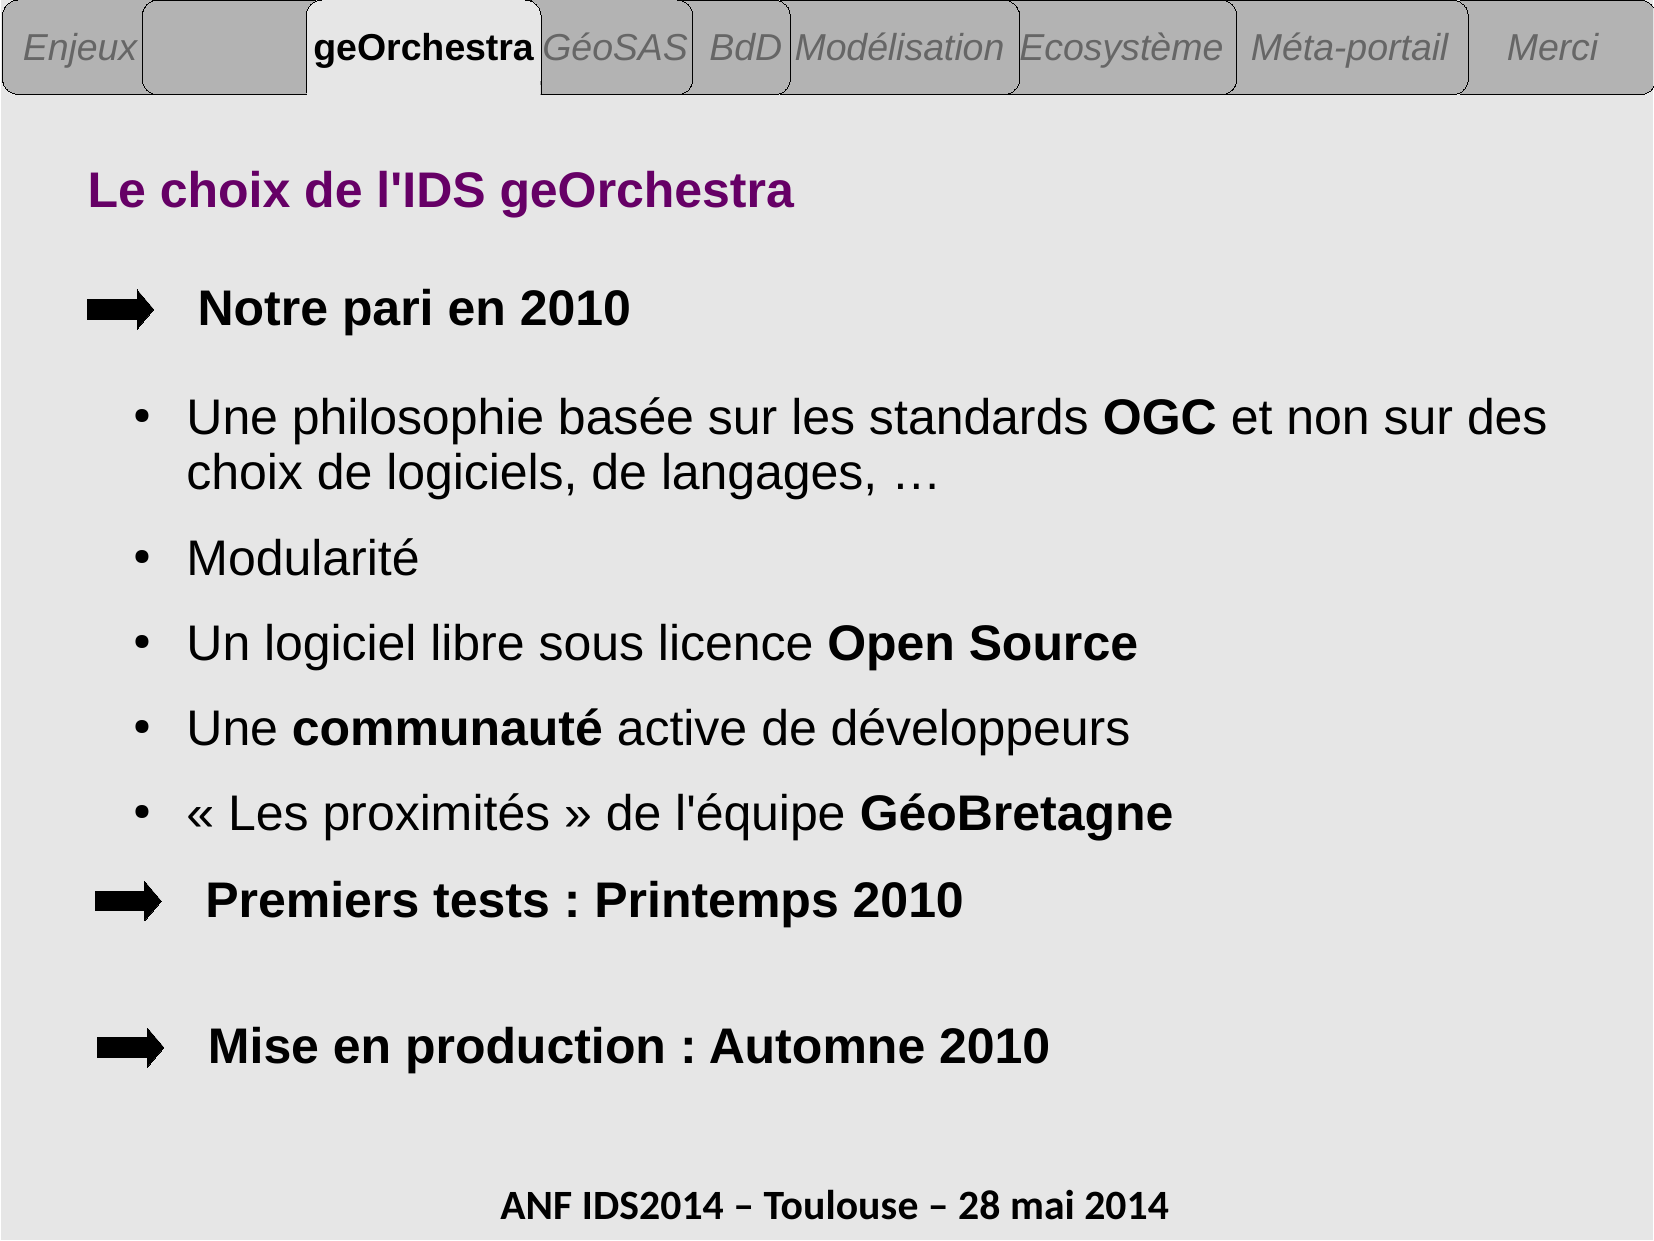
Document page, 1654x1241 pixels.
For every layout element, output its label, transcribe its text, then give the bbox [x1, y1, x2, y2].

list Une philosophie basée sur les standards OGC et non sur des choix de logiciels, de langages, … Modularité Un logiciel libre sous licence Open Source Une communauté active de développeurs « Les proximités » de l'équipe GéoBretagne [115, 388, 1616, 991]
text_box Premiers tests : Printemps 2010 [190, 864, 980, 937]
text_box Notre pari en 2010 [183, 272, 647, 345]
text_box Merci [1459, 0, 1654, 95]
text_box geOrchestra [306, 0, 542, 75]
text_box Ecosystème [1008, 0, 1237, 95]
text_box Méta-portail [1226, 0, 1469, 95]
text_box [87, 289, 154, 330]
text_box ANF IDS2014 – Toulouse – 28 mai 2014 [390, 1181, 1289, 1241]
text_box [95, 881, 162, 921]
text_box [97, 1028, 164, 1068]
text_box Mise en production : Automne 2010 [193, 1010, 1066, 1083]
text_box BdD [682, 0, 791, 95]
text_box Enjeux [2, 0, 153, 95]
text_box GéoSAS [531, 0, 693, 95]
text_box [142, 0, 541, 104]
title Le choix de l'IDS geOrchestra [87, 107, 1048, 273]
text_box Modélisation [780, 0, 1020, 95]
